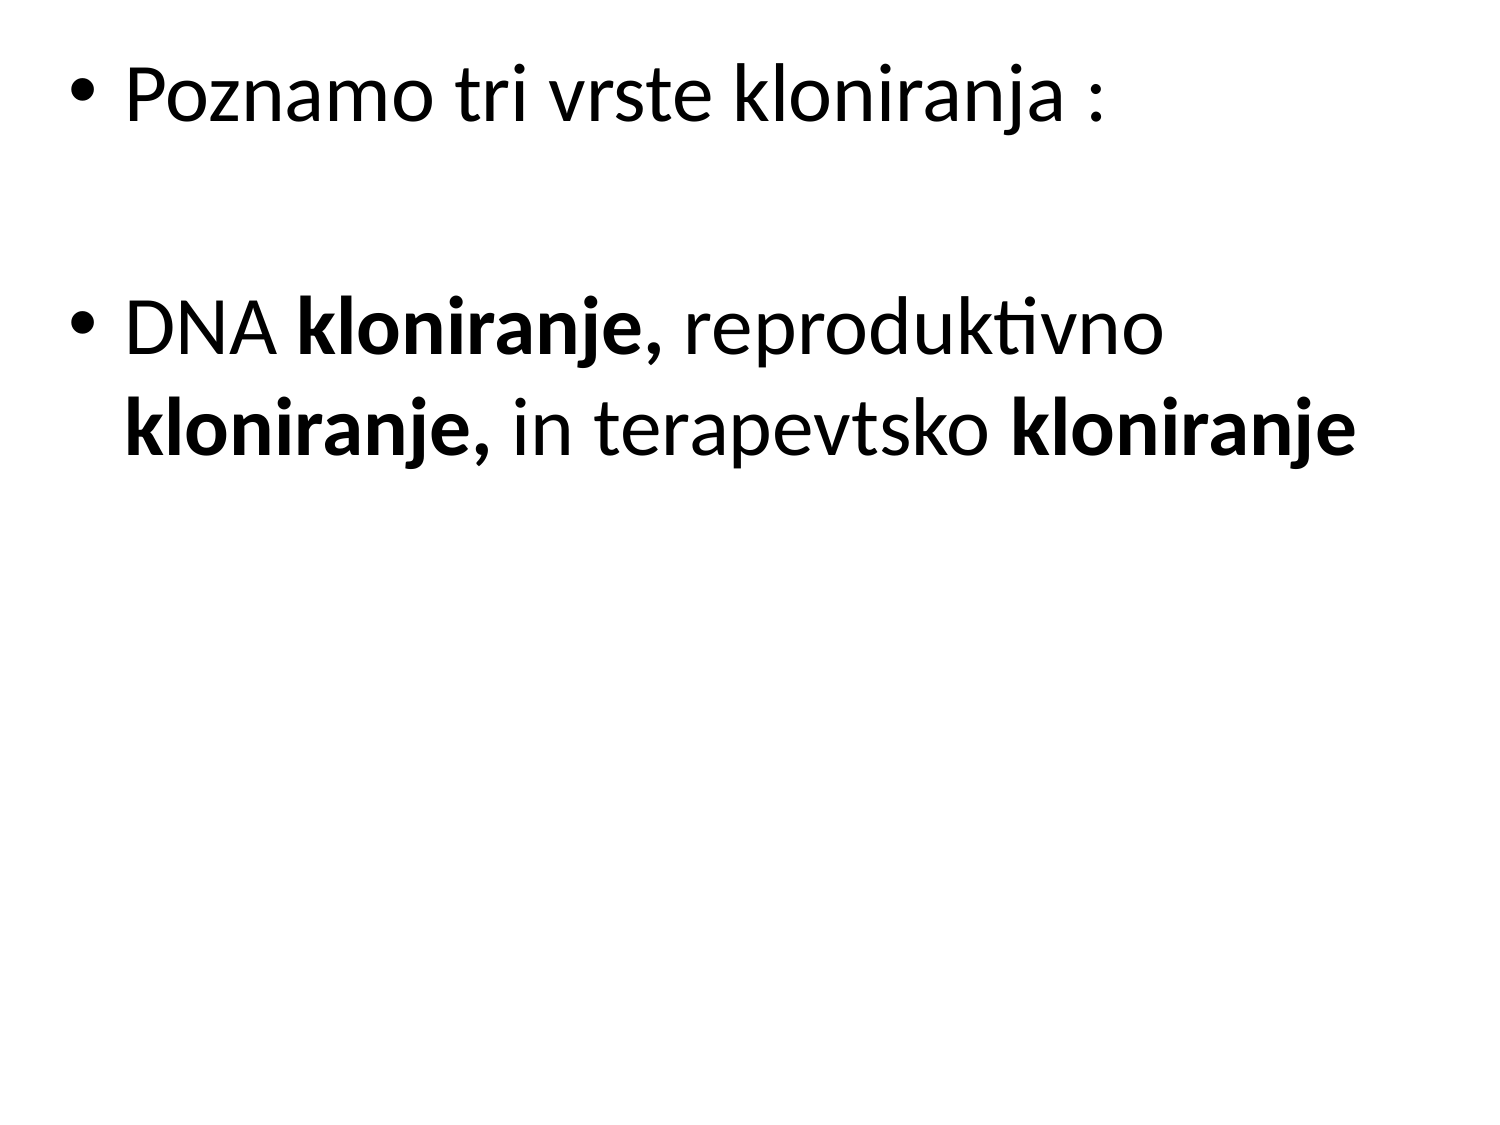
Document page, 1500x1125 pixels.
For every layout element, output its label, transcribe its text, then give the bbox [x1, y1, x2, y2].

list Poznamo tri vrste kloniranja : DNA kloniranje, reproduktivno kloniranje, in terapevtsko kloniranje [53, 31, 1404, 1047]
